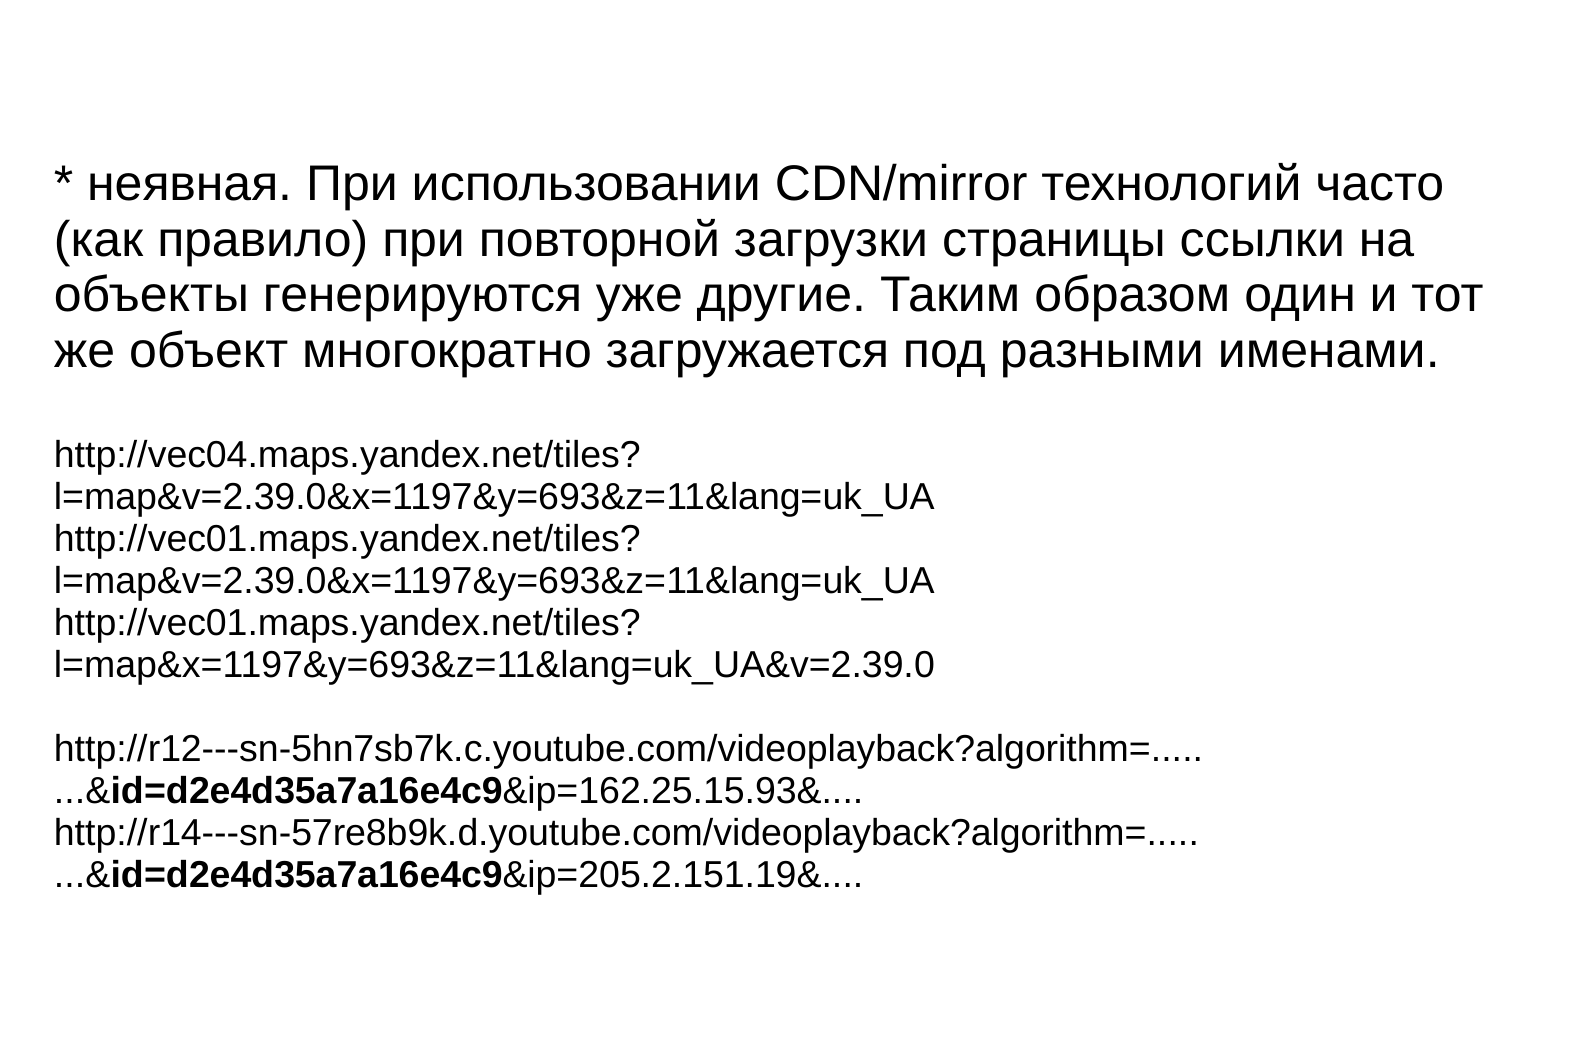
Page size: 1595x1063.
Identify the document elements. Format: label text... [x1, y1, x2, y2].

text_box * неявная. При использовании CDN/mirror технологий часто (как правило) при повторной загрузки страницы ссылки на объекты генерируются уже другие. Таким образом один и тот же объект многократно загружается под разными именами. http://vec04.maps.yandex.net/tiles?l=map&v=2.39.0&x=1197&y=693&z=11&lang=uk_UA http://vec01.maps.yandex.net/tiles?l=map&v=2.39.0&x=1197&y=693&z=11&lang=uk_UA http://vec01.maps.yandex.net/tiles?l=map&x=1197&y=693&z=11&lang=uk_UA&v=2.39.0 http://r12---sn-5hn7sb7k.c.youtube.com/videoplayback?algorithm=..... ...&id=d2e4d35a7a16e4c9&ip=162.25.15.93&.... http://r14---sn-57re8b9k.d.youtube.com/videoplayback?algorithm=..... ...&id=d2e4d35a7a16e4c9&ip=205.2.151.19&.... [39, 147, 1536, 1004]
